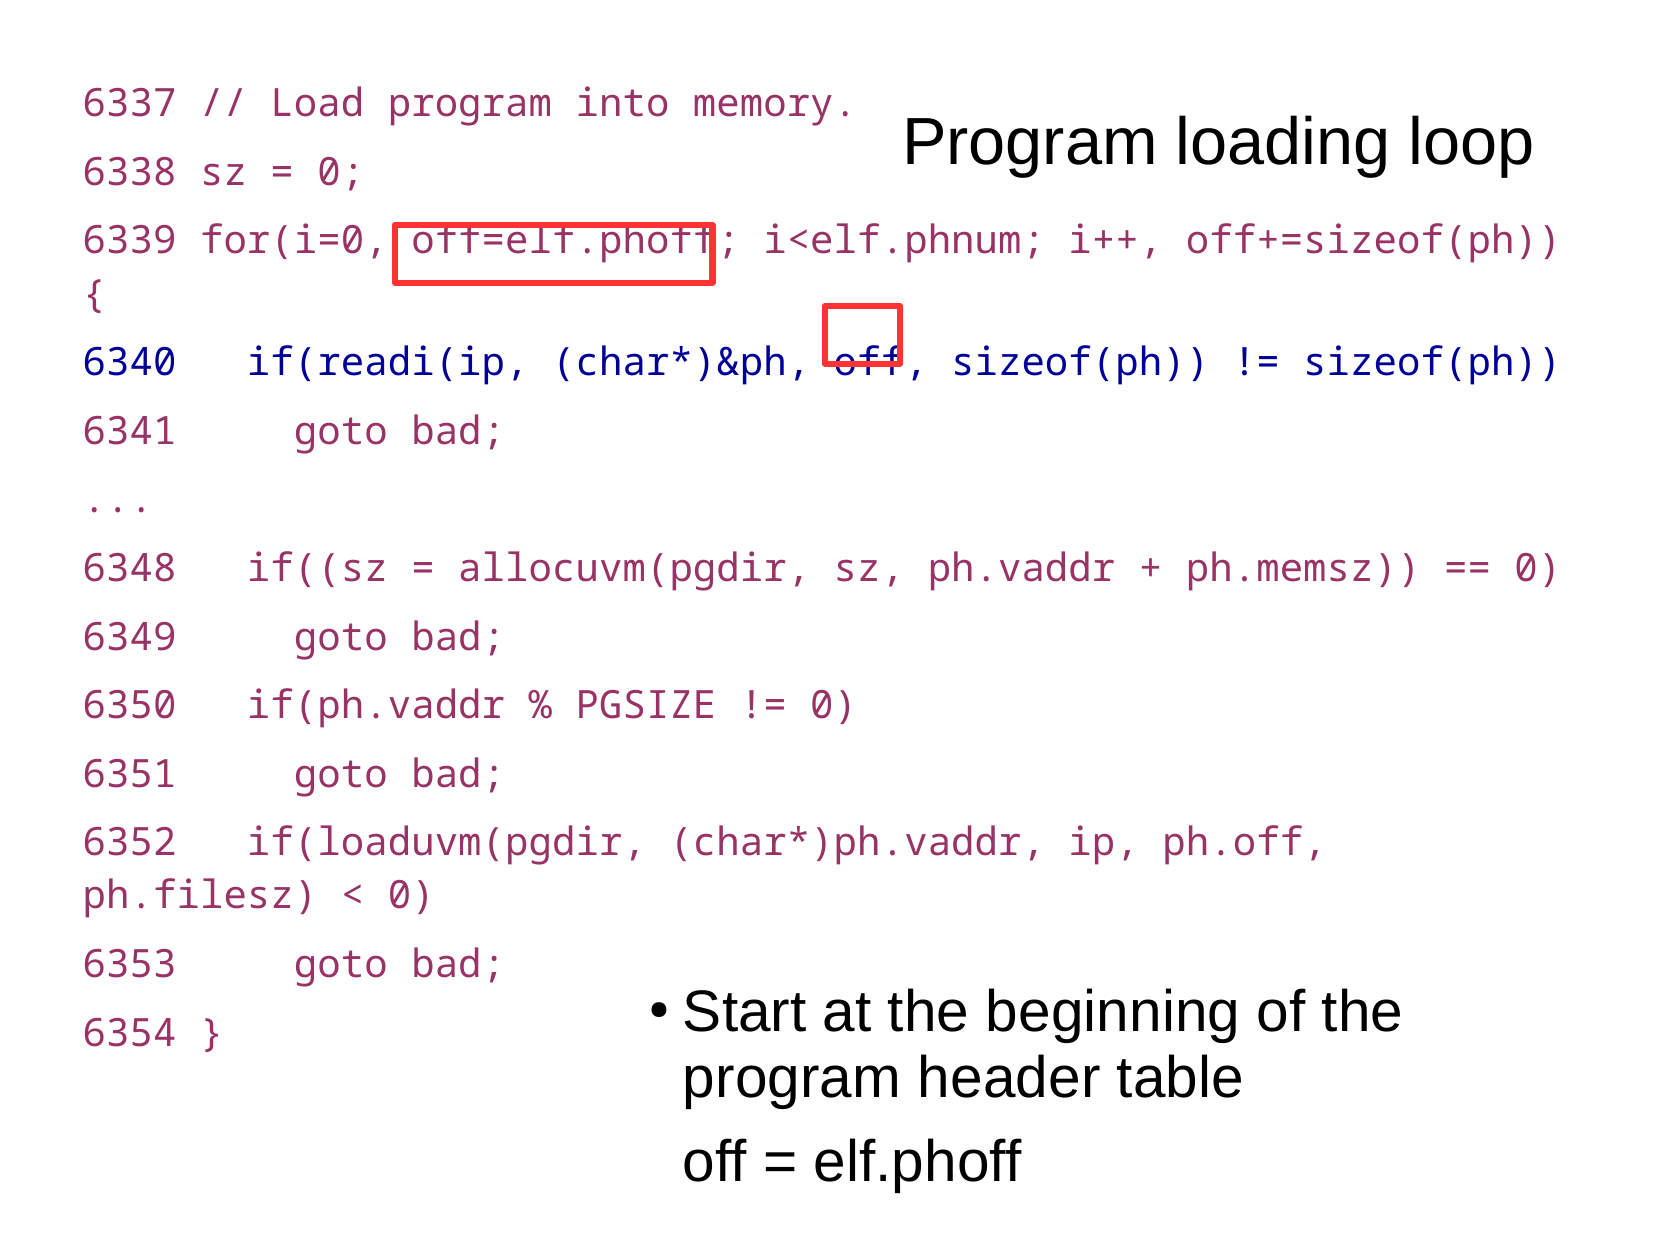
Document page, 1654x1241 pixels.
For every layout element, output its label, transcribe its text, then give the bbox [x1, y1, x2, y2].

list 6337 // Load program into memory. 6338 sz = 0; 6339 for(i=0, off=elf.phoff; i<elf.phnum; i++, off+=sizeof(ph)){ 6340 if(readi(ip, (char*)&ph, off, sizeof(ph)) != sizeof(ph)) 6341 goto bad; ... 6348 if((sz = allocuvm(pgdir, sz, ph.vaddr + ph.memsz)) == 0) 6349 goto bad; 6350 if(ph.vaddr % PGSIZE != 0) 6351 goto bad; 6352 if(loaduvm(pgdir, (char*)ph.vaddr, ip, ph.off, ph.filesz) < 0) 6353 goto bad; 6354 } [82, 75, 1571, 1163]
title Program loading loop [825, 37, 1613, 245]
list Start at the beginning of the program header table off = elf.phoff [637, 978, 1530, 1201]
